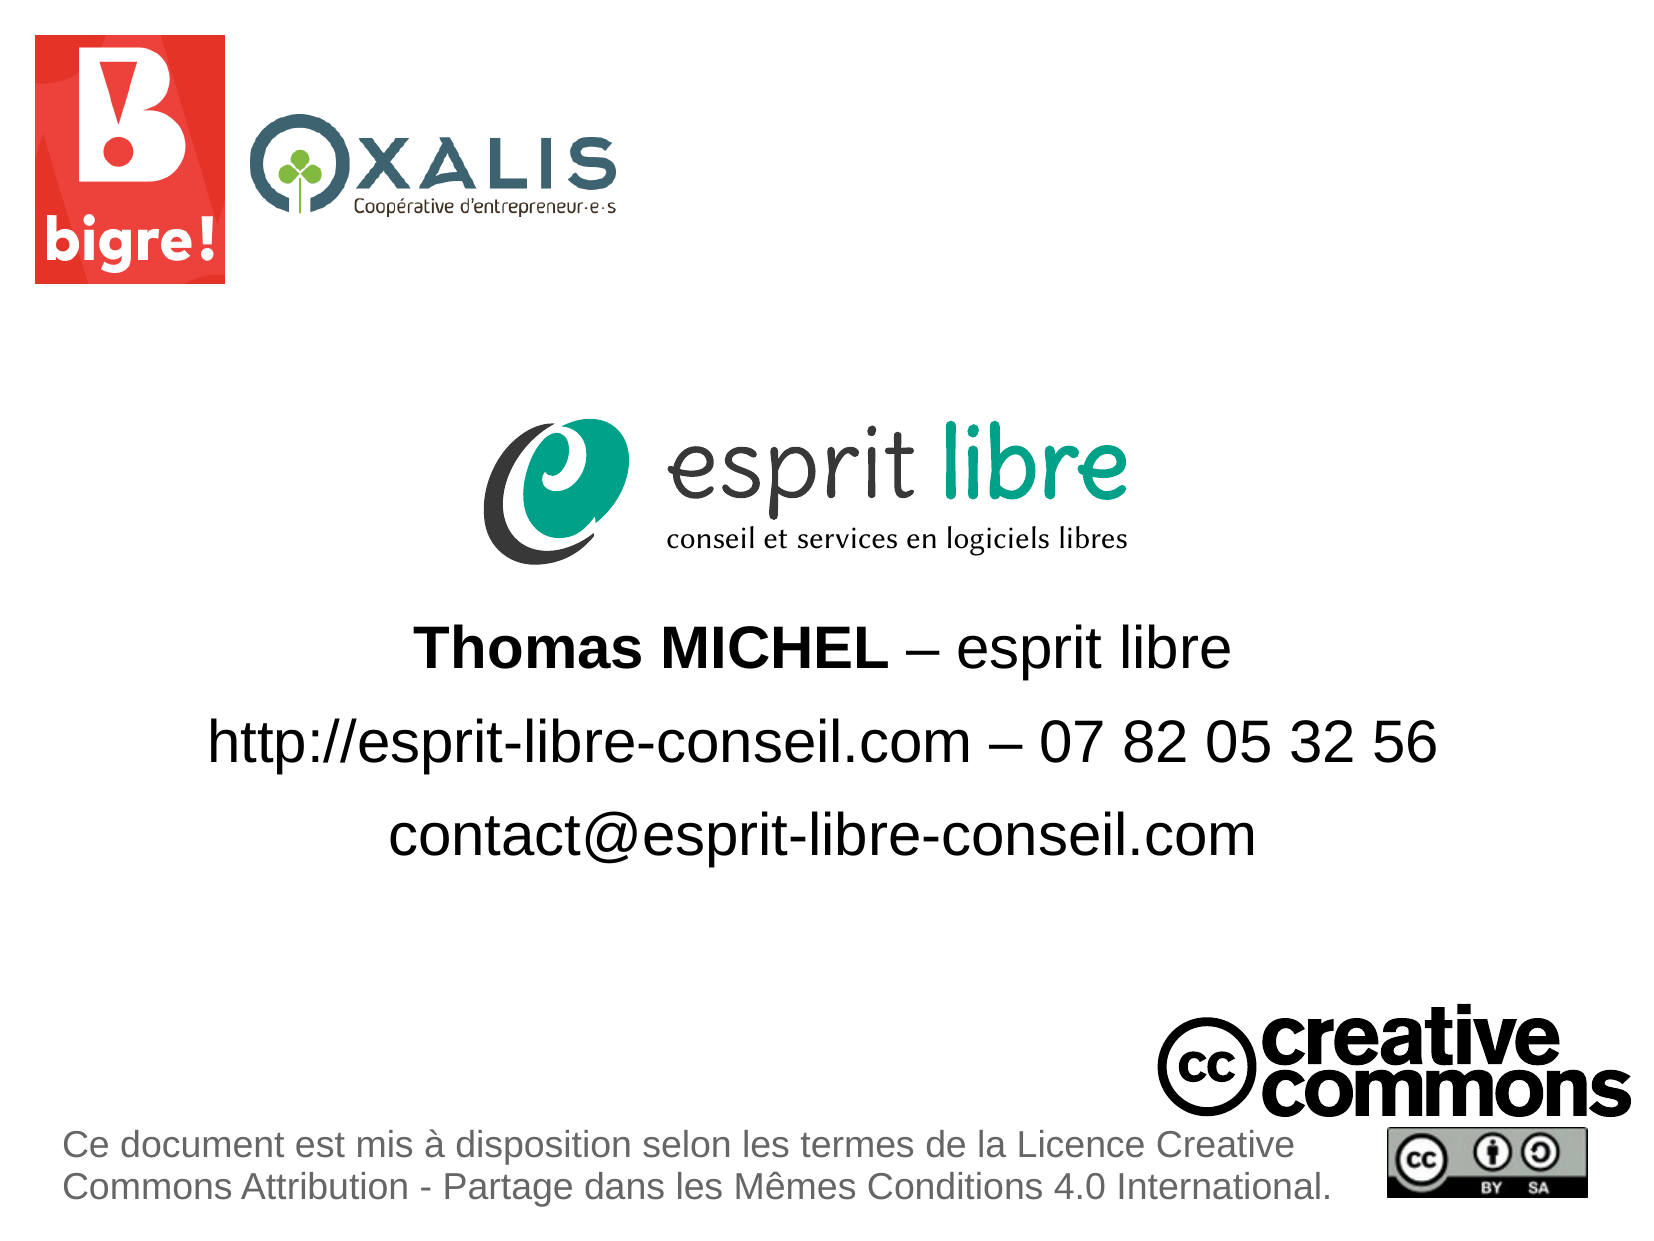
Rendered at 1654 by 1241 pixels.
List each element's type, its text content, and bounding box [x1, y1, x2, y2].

picture [236, 82, 652, 249]
picture [1157, 1003, 1632, 1118]
picture [35, 35, 225, 284]
text_box Ce document est mis à disposition selon les termes de la Licence Creative Commons Attribution - Partage dans les Mêmes Conditions 4.0 International. [47, 1116, 1406, 1216]
picture [1406, 1127, 1588, 1198]
picture [460, 416, 1146, 567]
list Thomas MICHEL – esprit libre http://esprit-libre-conseil.com – 07 82 05 32 56 contact@esprit-libre-conseil.com [118, 614, 1465, 910]
